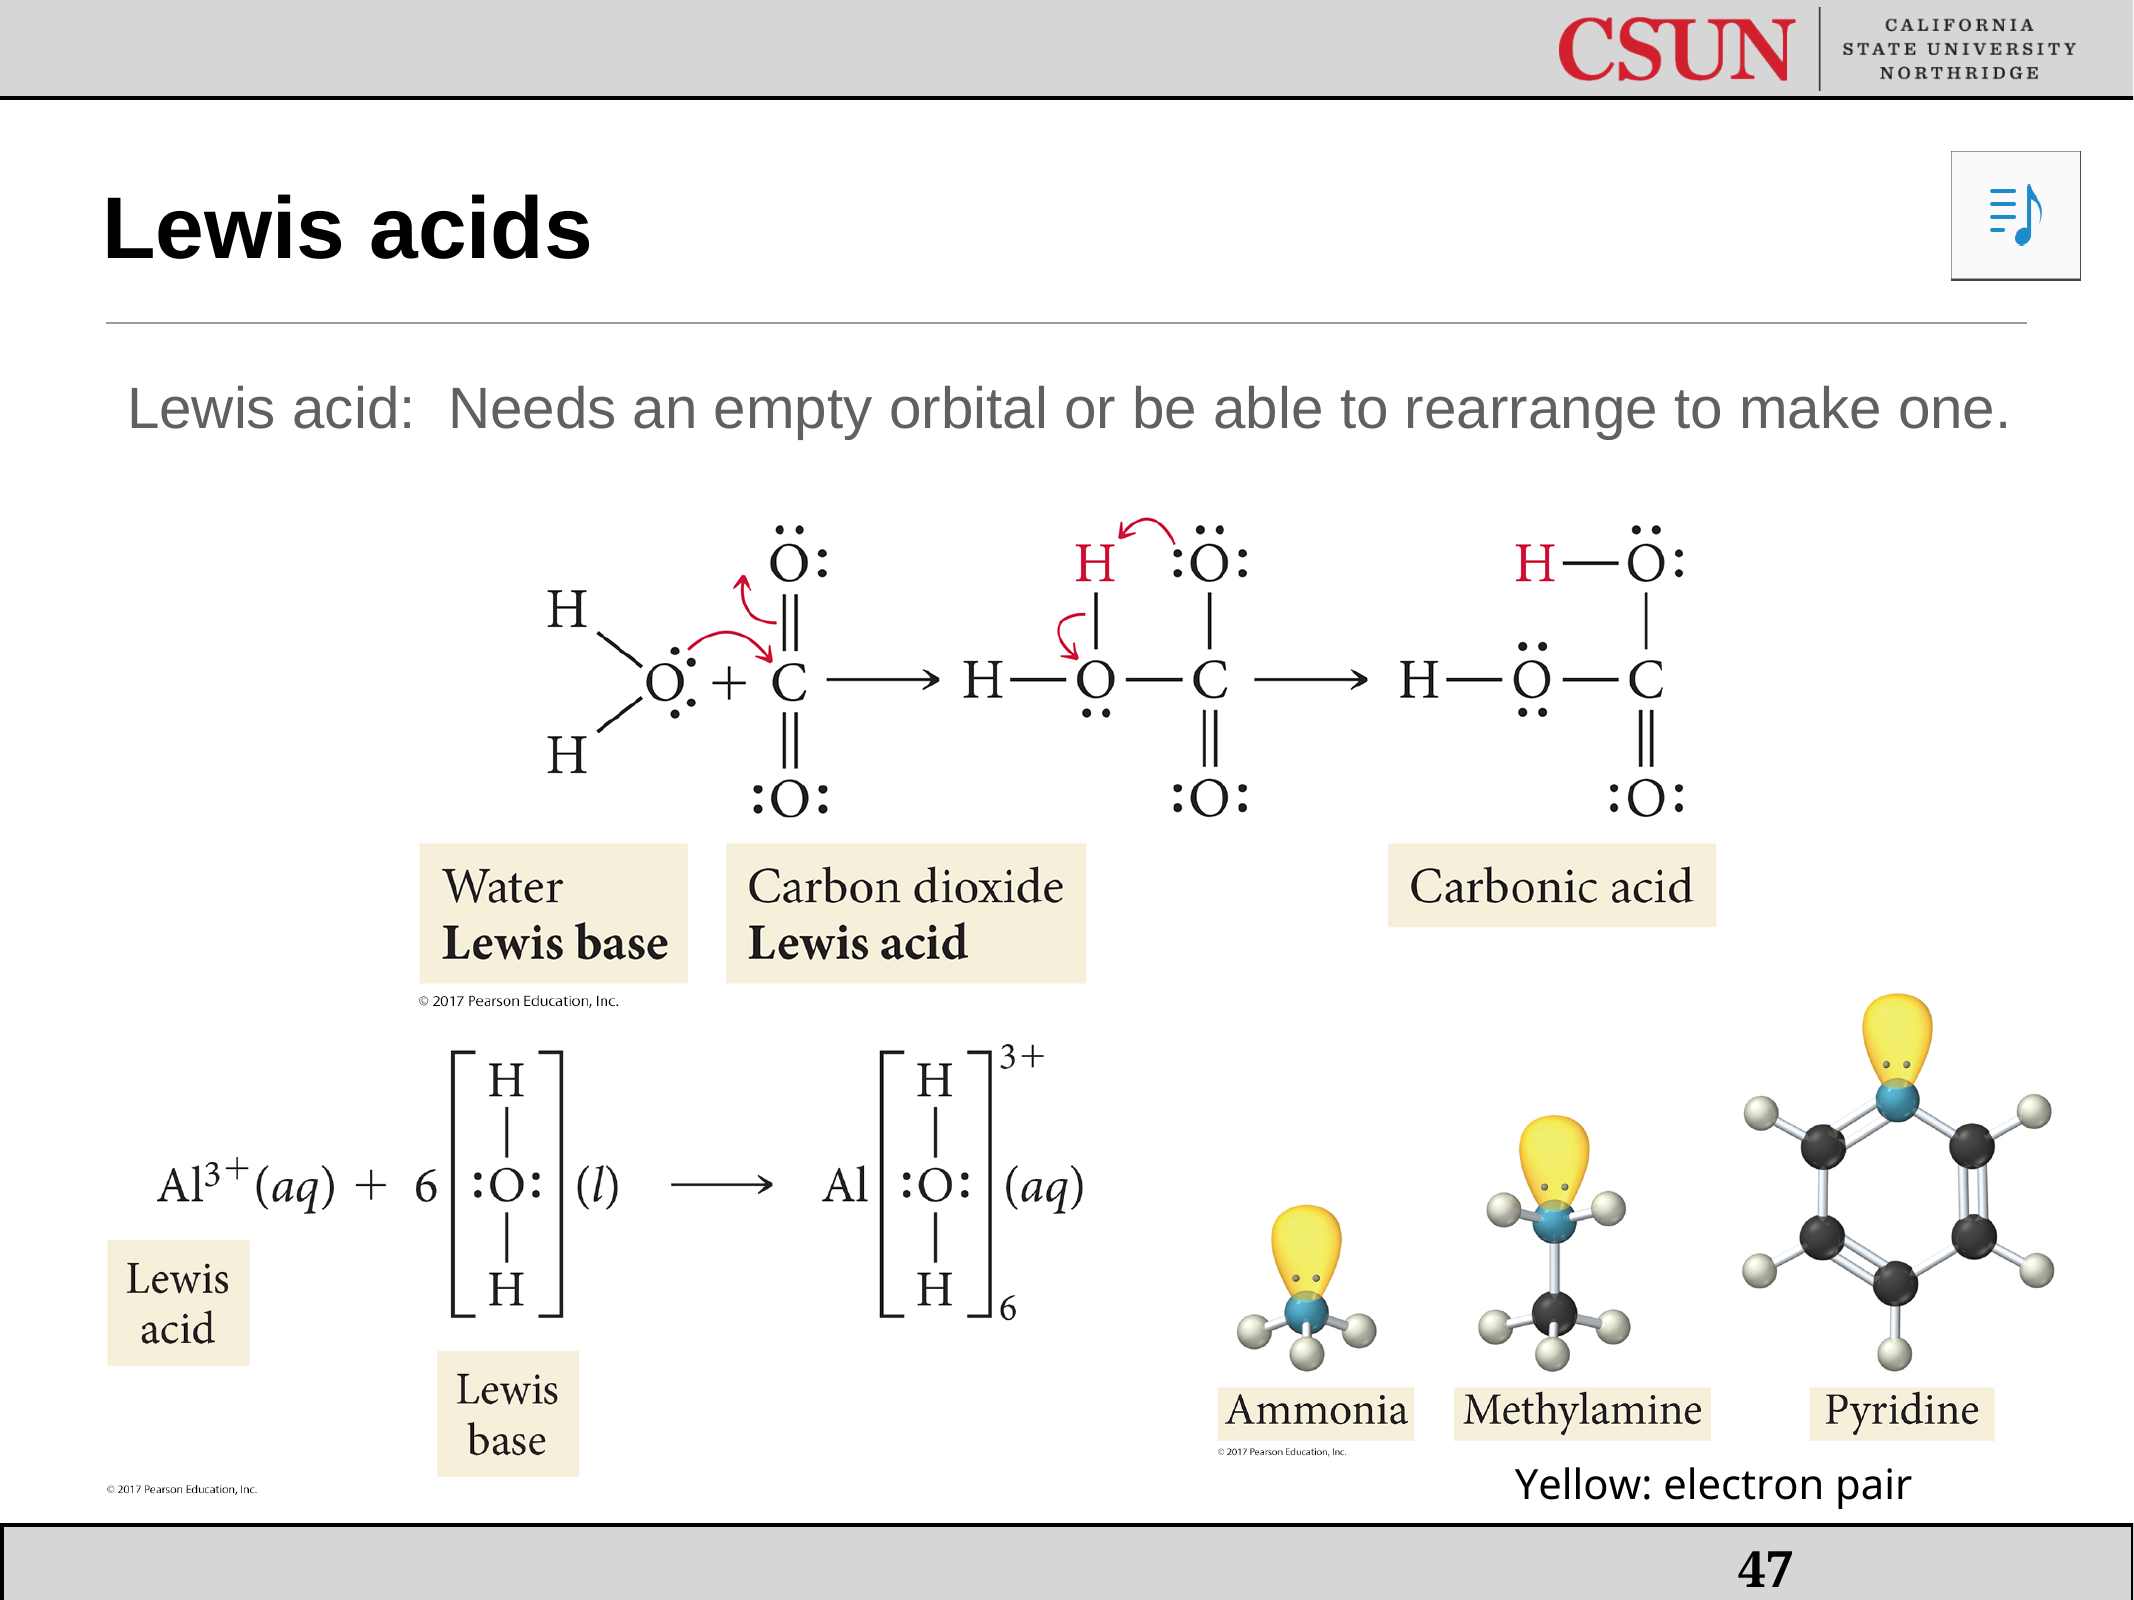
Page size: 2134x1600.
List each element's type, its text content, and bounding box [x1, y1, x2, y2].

picture [1559, 7, 2076, 91]
picture [99, 1036, 1090, 1501]
text_box [1950, 150, 2082, 282]
text_box Yellow: electron pair [1500, 1450, 1957, 1516]
list Lewis acid: Needs an empty orbital or be able to rearrange to make one. [75, 361, 2040, 469]
title Lewis acids [93, 105, 2040, 285]
picture [408, 506, 2061, 1461]
